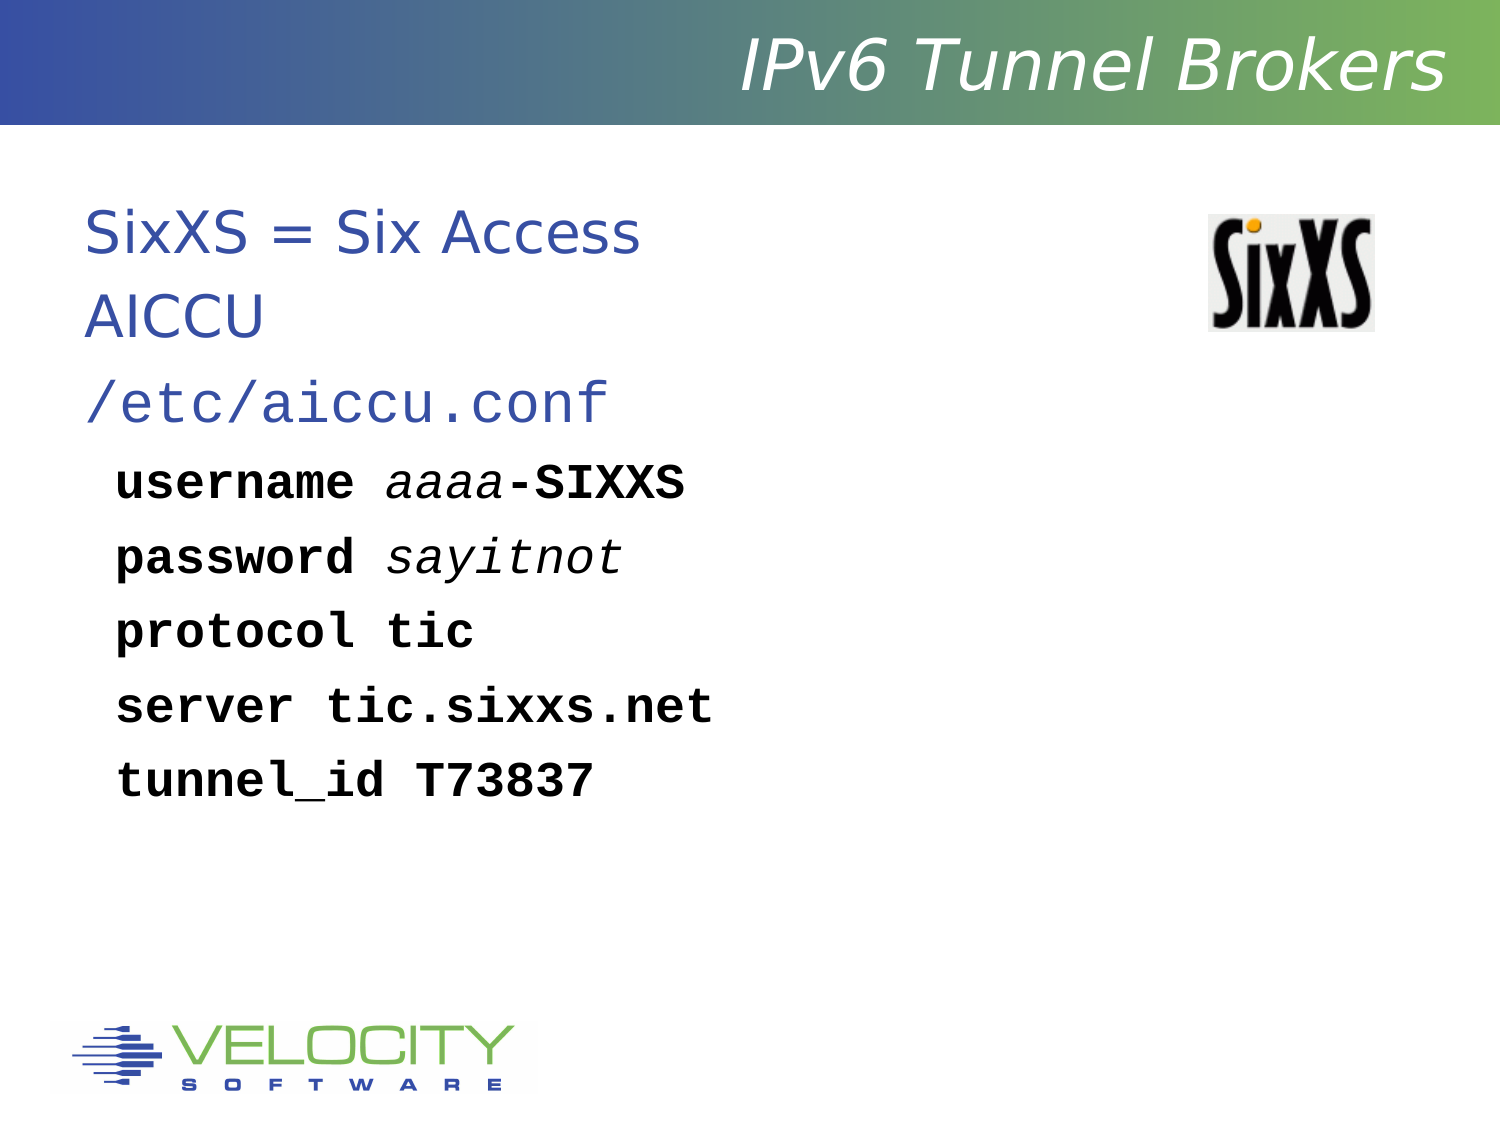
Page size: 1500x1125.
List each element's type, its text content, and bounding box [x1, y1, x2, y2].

list SixXS = Six Access AICCU /etc/aiccu.conf username aaaa-SIXXS password sayitnot protocol tic server tic.sixxs.net tunnel_id T73837 [70, 187, 1438, 988]
picture [1208, 214, 1375, 332]
picture [50, 1021, 538, 1094]
title IPv6 Tunnel Brokers [62, 12, 1463, 113]
